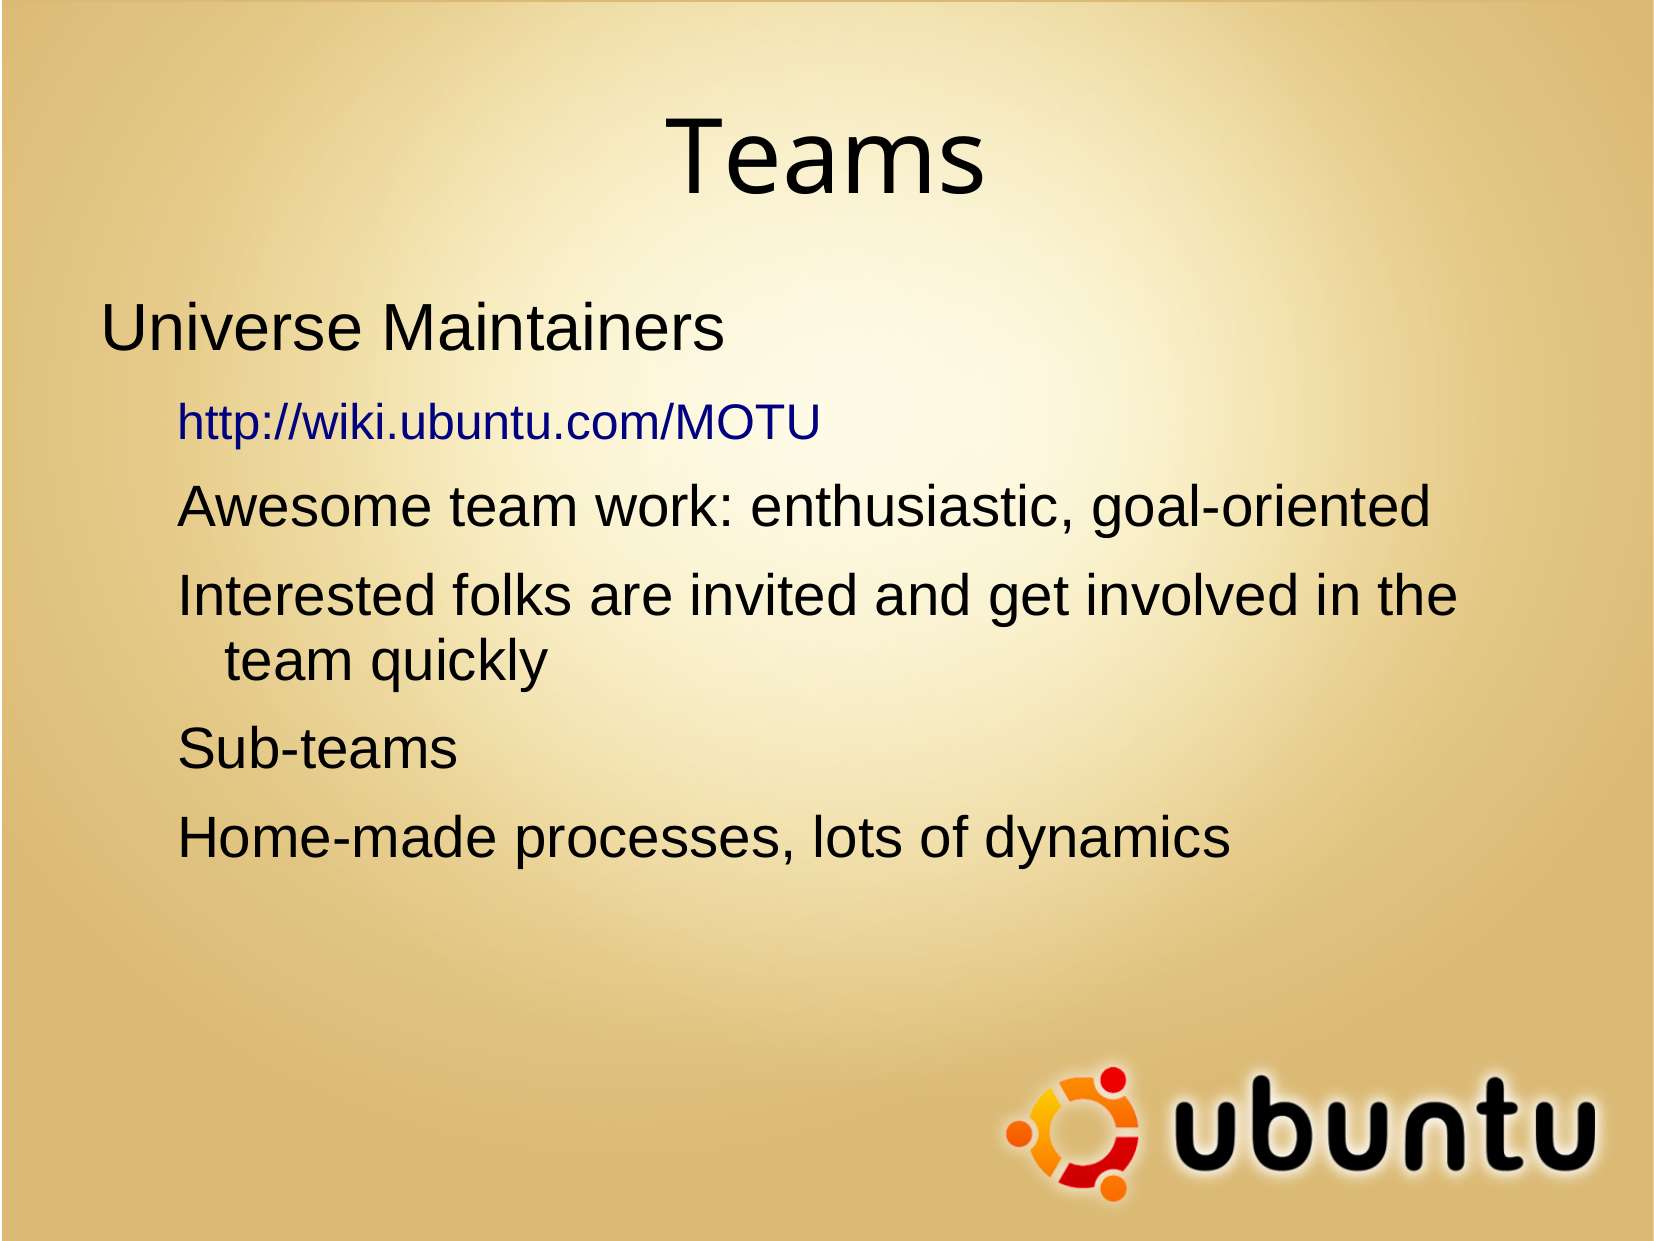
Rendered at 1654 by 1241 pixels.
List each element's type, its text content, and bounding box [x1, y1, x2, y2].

list Universe Maintainers http://wiki.ubuntu.com/MOTU Awesome team work: enthusiastic, goal-oriented Interested folks are invited and get involved in the team quickly Sub-teams Home-made processes, lots of dynamics [82, 290, 1571, 1109]
picture [2, 0, 1654, 1241]
title Teams [82, 49, 1571, 257]
